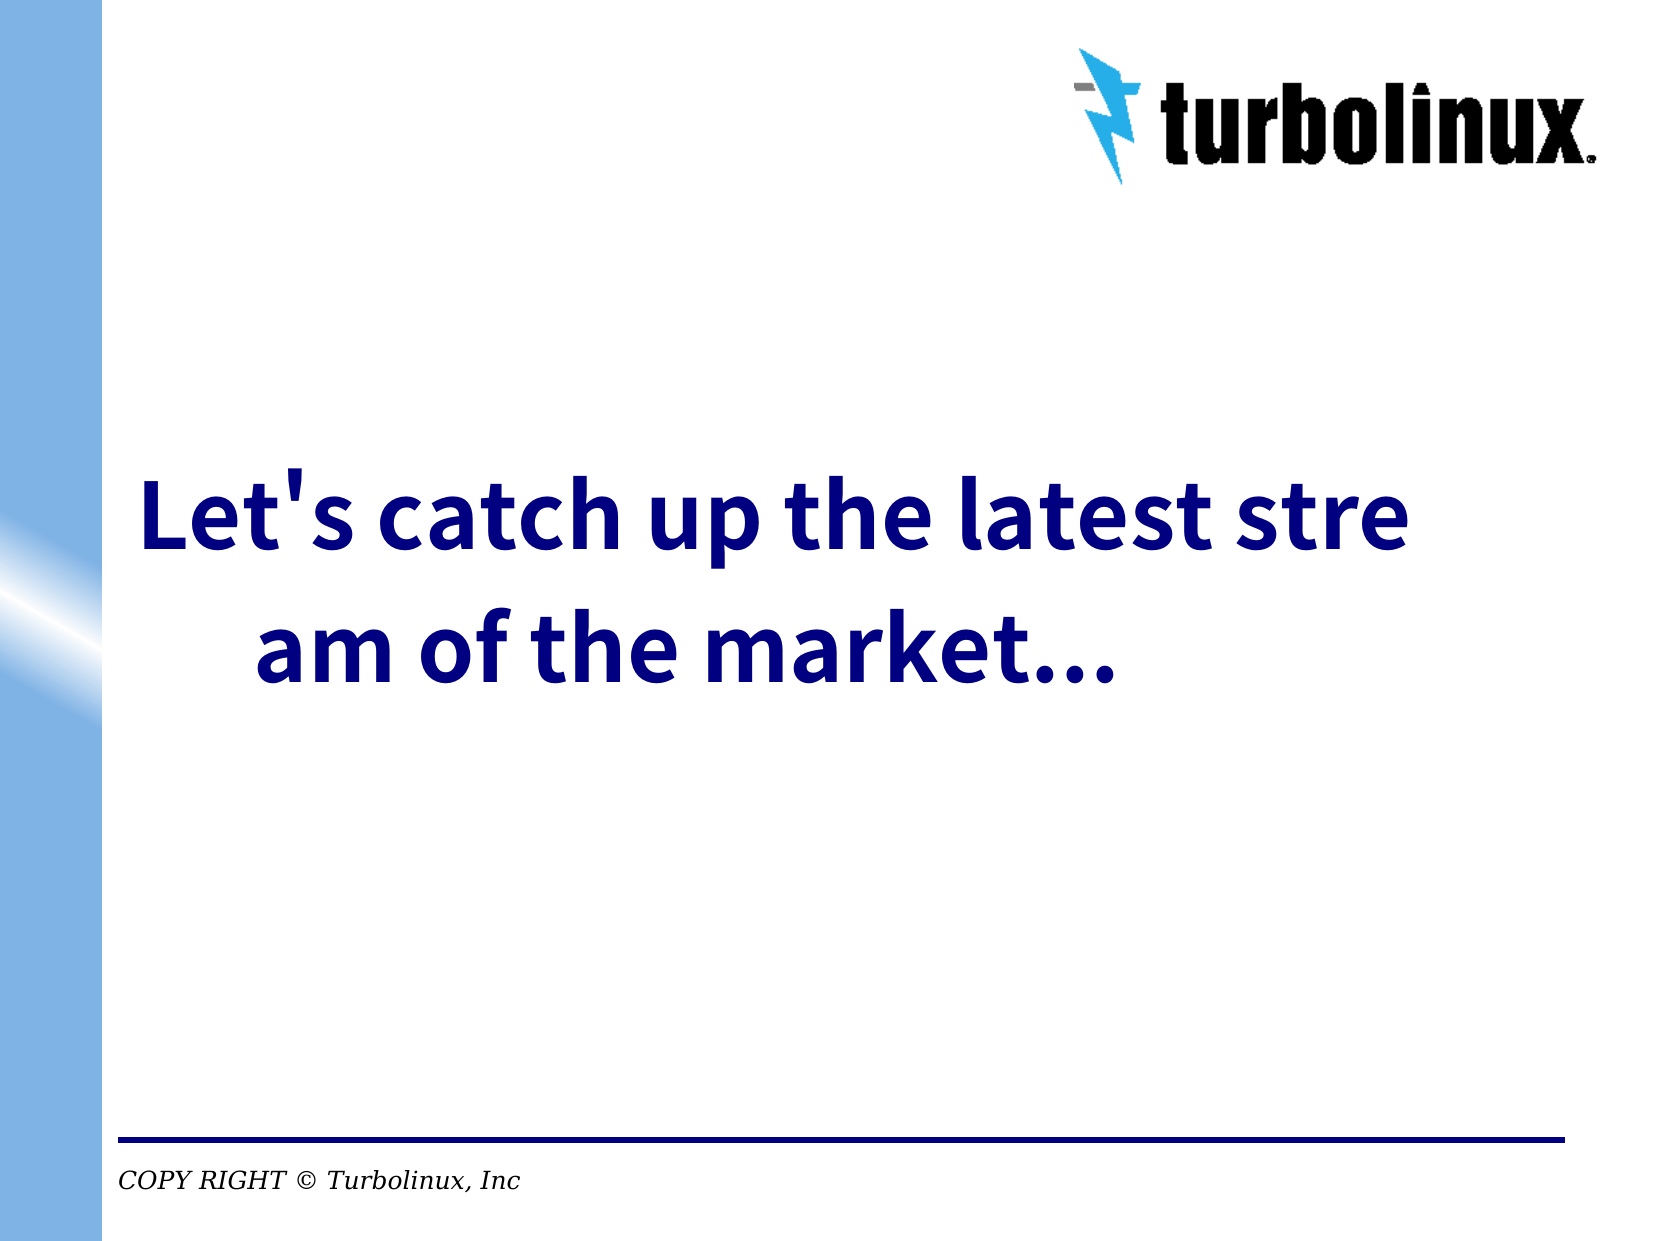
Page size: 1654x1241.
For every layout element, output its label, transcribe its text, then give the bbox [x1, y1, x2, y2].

picture [1074, 47, 1607, 186]
text_box Let's catch up the latest stream of the market... [135, 442, 1447, 709]
